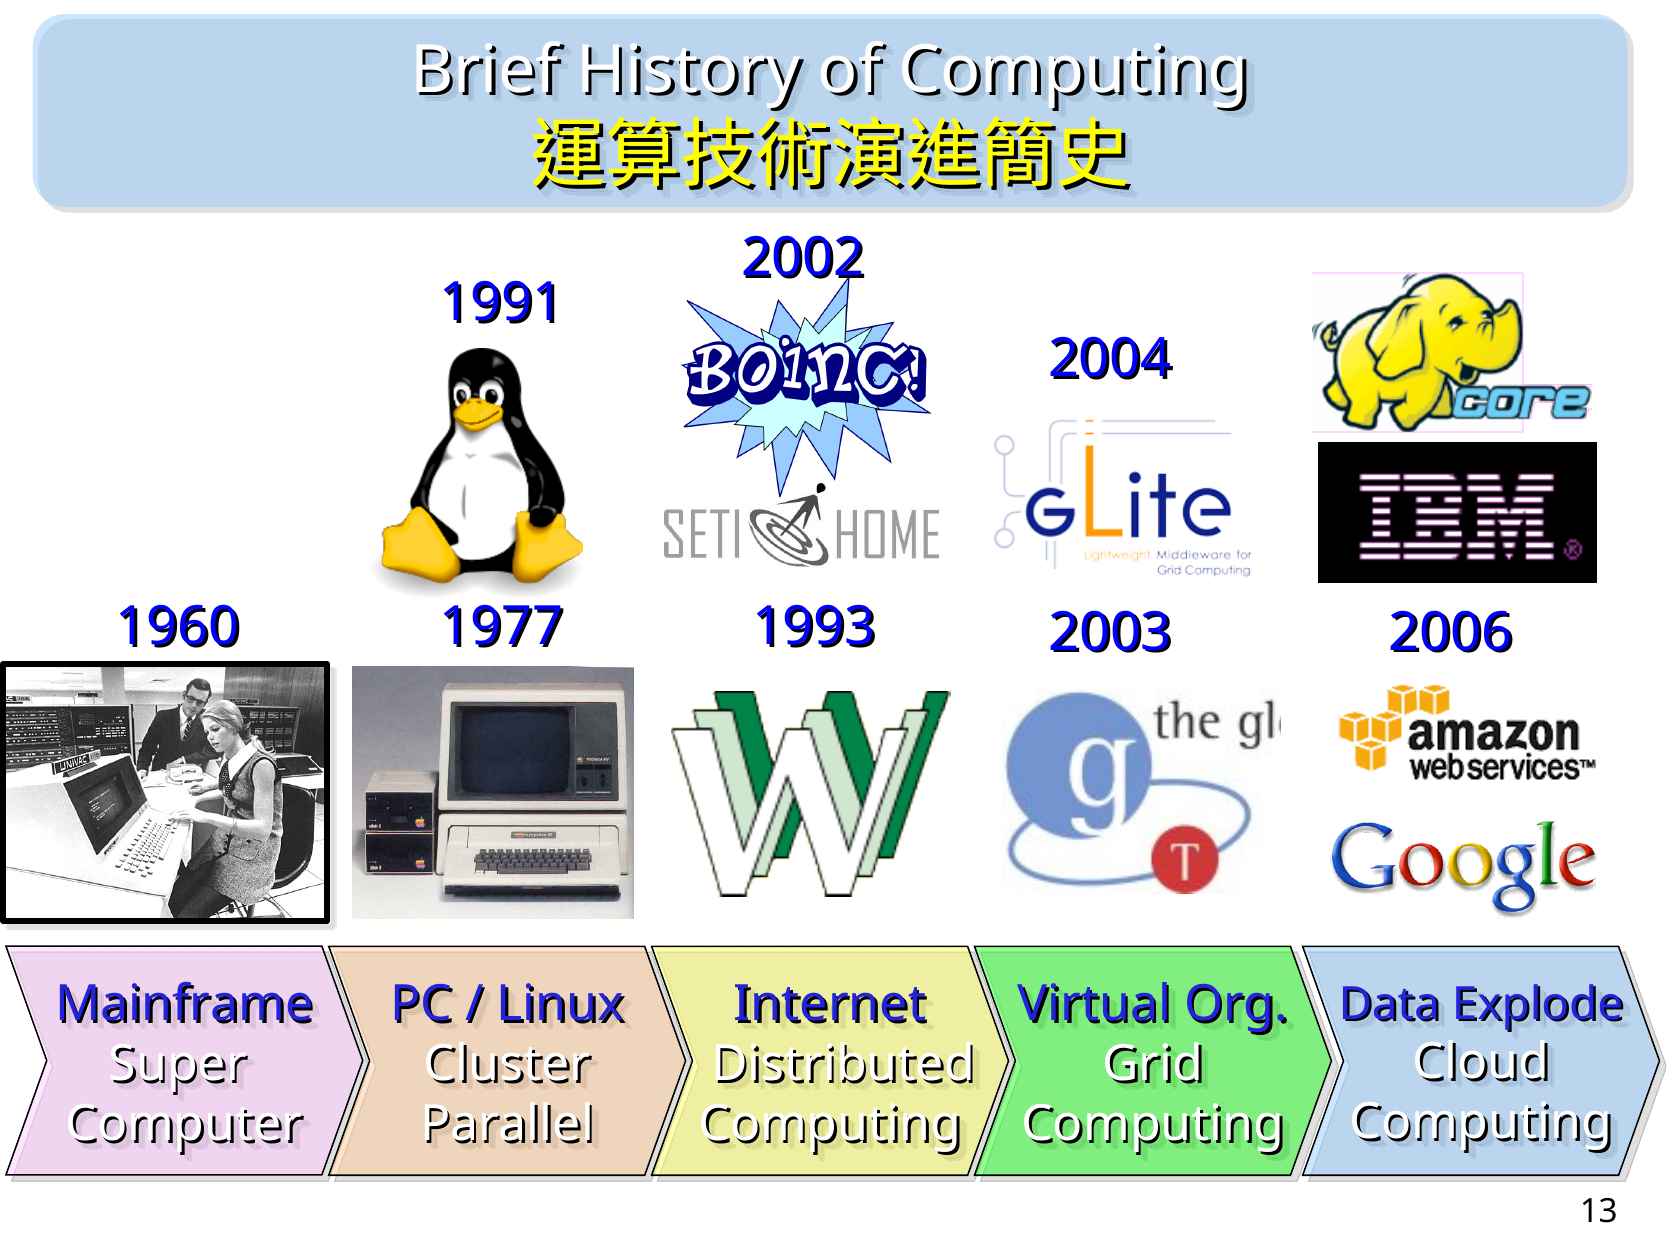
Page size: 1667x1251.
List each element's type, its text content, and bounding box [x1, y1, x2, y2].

picture [664, 275, 944, 568]
text_box 1993 [695, 582, 933, 663]
text_box Brief History of Computing 運算技術演進簡史 [32, 14, 1628, 207]
text_box 2004 [991, 314, 1229, 395]
picture [1317, 441, 1598, 583]
text_box Internet Distributed Computing [651, 946, 1009, 1176]
text_box Data Explode Cloud Computing [1302, 946, 1660, 1176]
picture [983, 412, 1263, 585]
text_box 1977 [382, 582, 621, 663]
text_box Mainframe Super Computer [5, 946, 363, 1175]
text_box 2006 [1331, 588, 1570, 669]
text_box Virtual Org. Grid Computing [974, 946, 1332, 1176]
picture [5, 666, 325, 919]
picture [1312, 270, 1592, 434]
text_box 2002 [684, 214, 922, 295]
text_box 2003 [991, 588, 1229, 669]
picture [1001, 689, 1281, 895]
picture [1324, 818, 1604, 920]
picture [368, 348, 583, 600]
picture [352, 666, 634, 919]
picture [1321, 679, 1601, 793]
text_box PC / Linux Cluster Parallel [328, 946, 686, 1176]
text_box 1991 [382, 259, 621, 339]
text_box 1960 [58, 582, 297, 663]
picture [671, 691, 951, 897]
